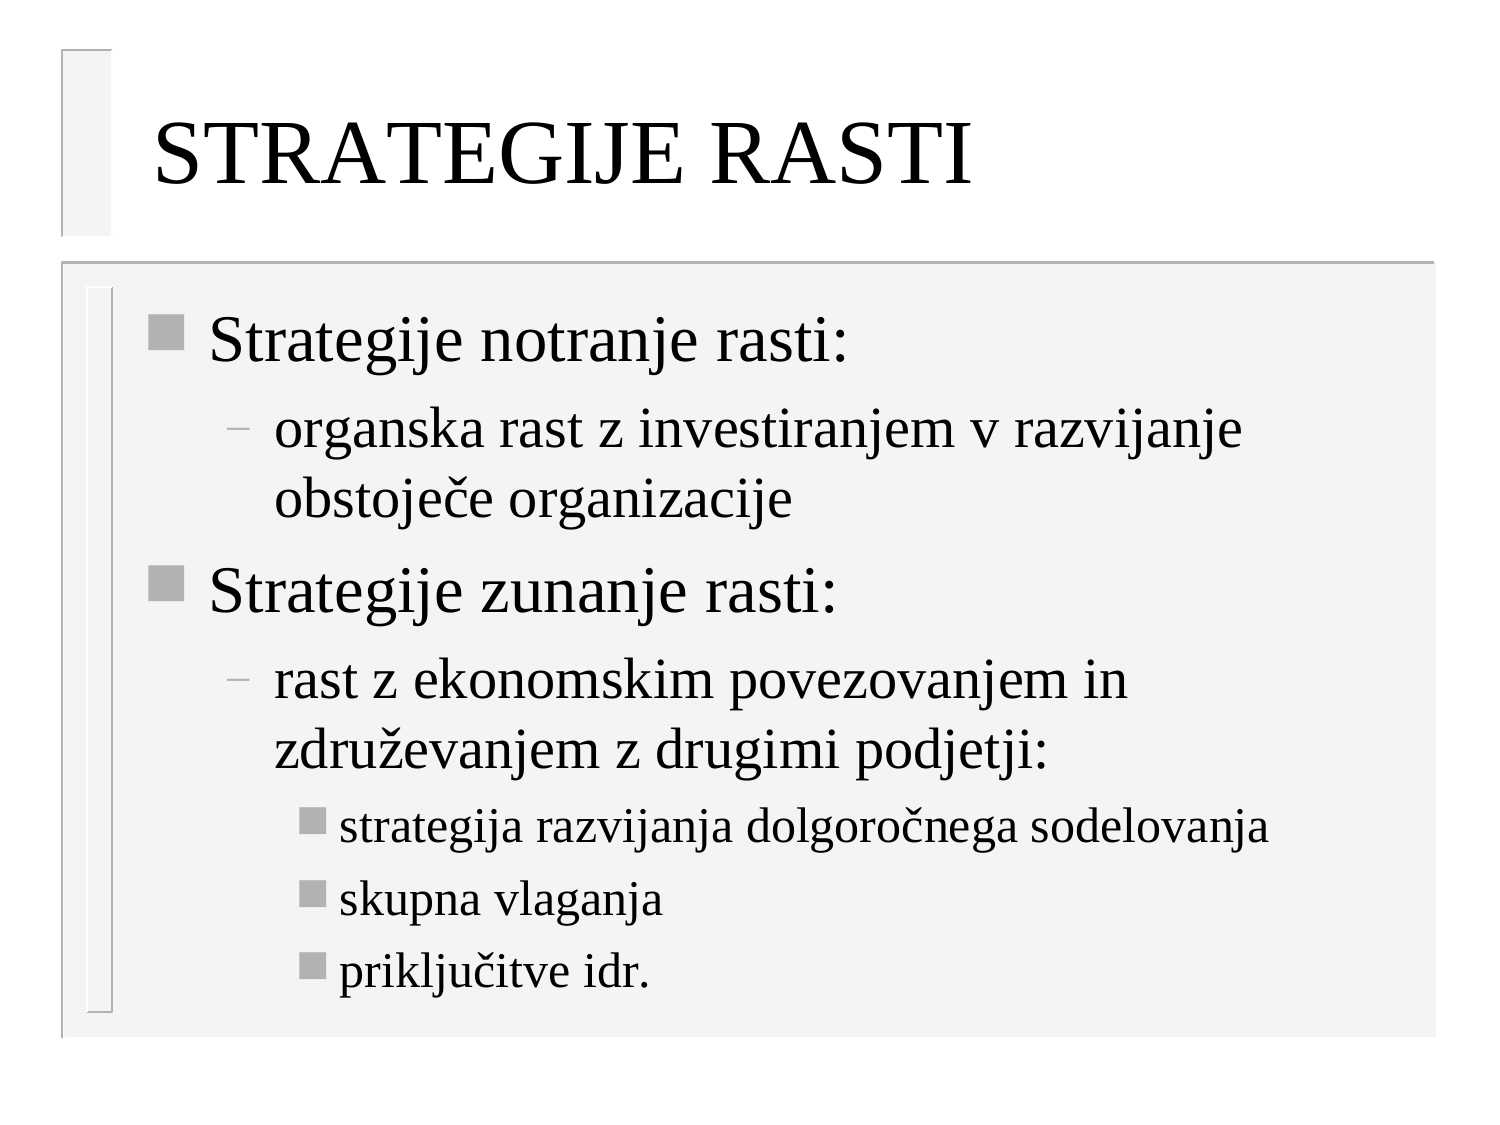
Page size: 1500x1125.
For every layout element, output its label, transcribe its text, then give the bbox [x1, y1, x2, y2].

list Strategije notranje rasti: organska rast z investiranjem v razvijanje obstoječe organizacije Strategije zunanje rasti: rast z ekonomskim povezovanjem in združevanjem z drugimi podjetji: strategija razvijanja dolgoročnega sodelovanja skupna vlaganja priključitve idr. [137, 287, 1413, 1006]
title STRATEGIJE RASTI [137, 56, 1413, 238]
